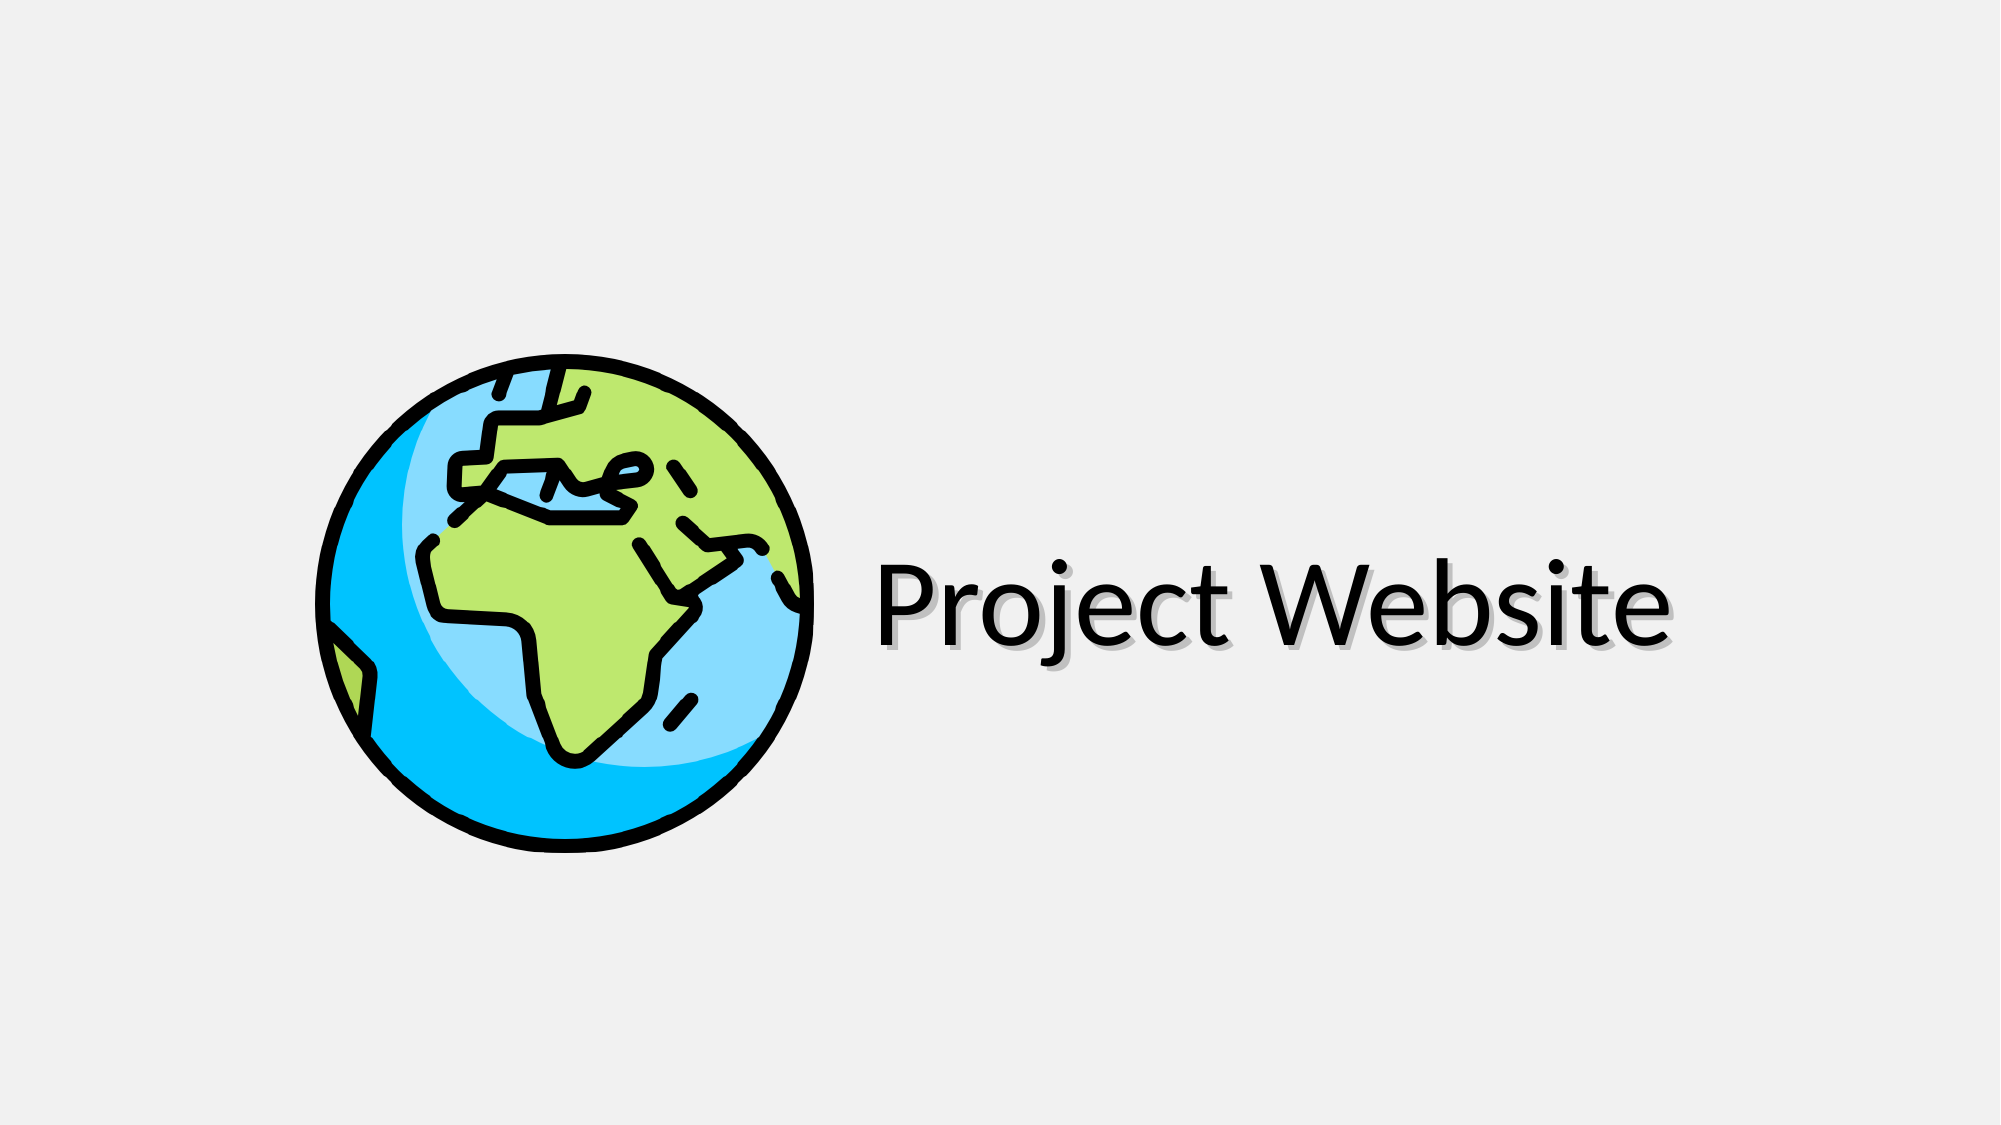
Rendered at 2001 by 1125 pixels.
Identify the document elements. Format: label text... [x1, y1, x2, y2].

text_box Project Website [858, 512, 1690, 678]
picture [315, 354, 814, 853]
